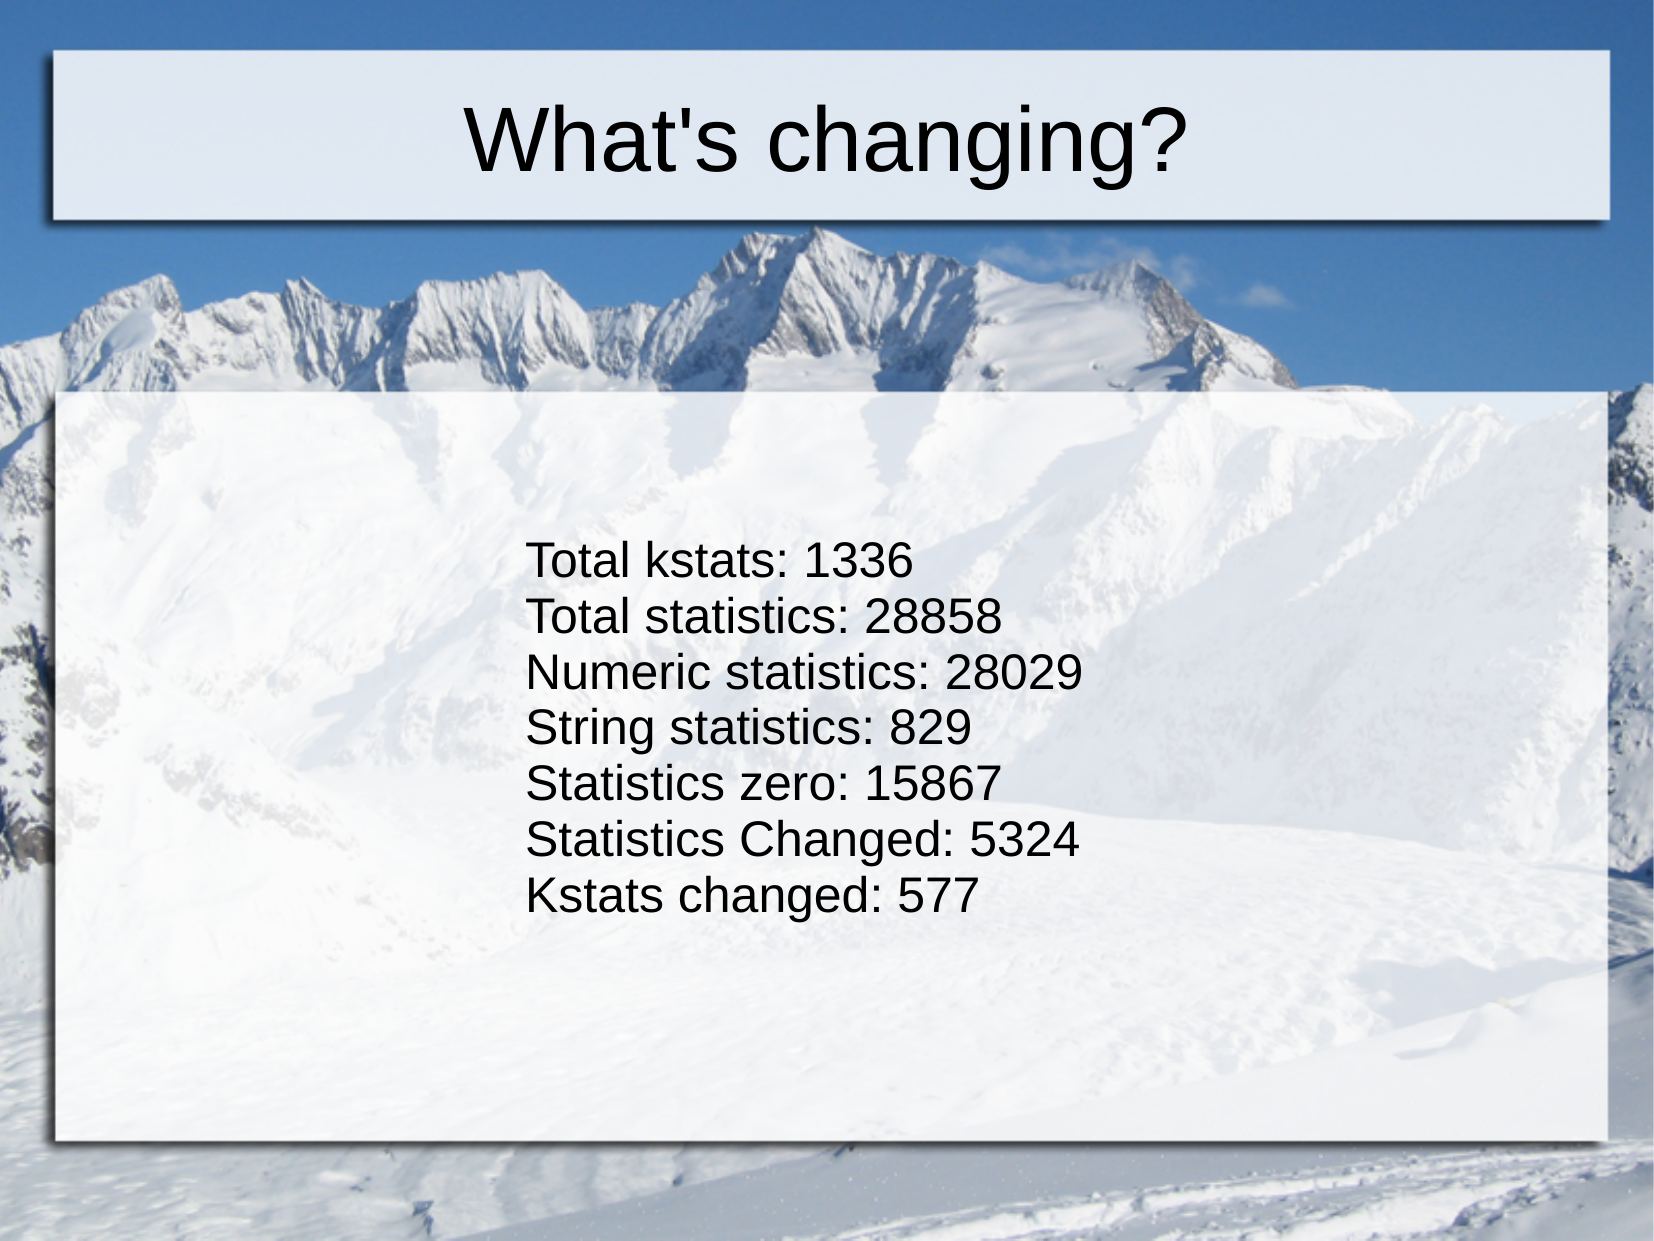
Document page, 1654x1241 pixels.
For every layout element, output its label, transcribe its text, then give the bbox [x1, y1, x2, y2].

picture [0, 0, 1654, 1241]
title What's changing? [59, 61, 1595, 219]
text_box Total kstats: 1336 Total statistics: 28858 Numeric statistics: 28029 String statistics: 829 Statistics zero: 15867 Statistics Changed: 5324 Kstats changed: 577 [510, 525, 1099, 986]
